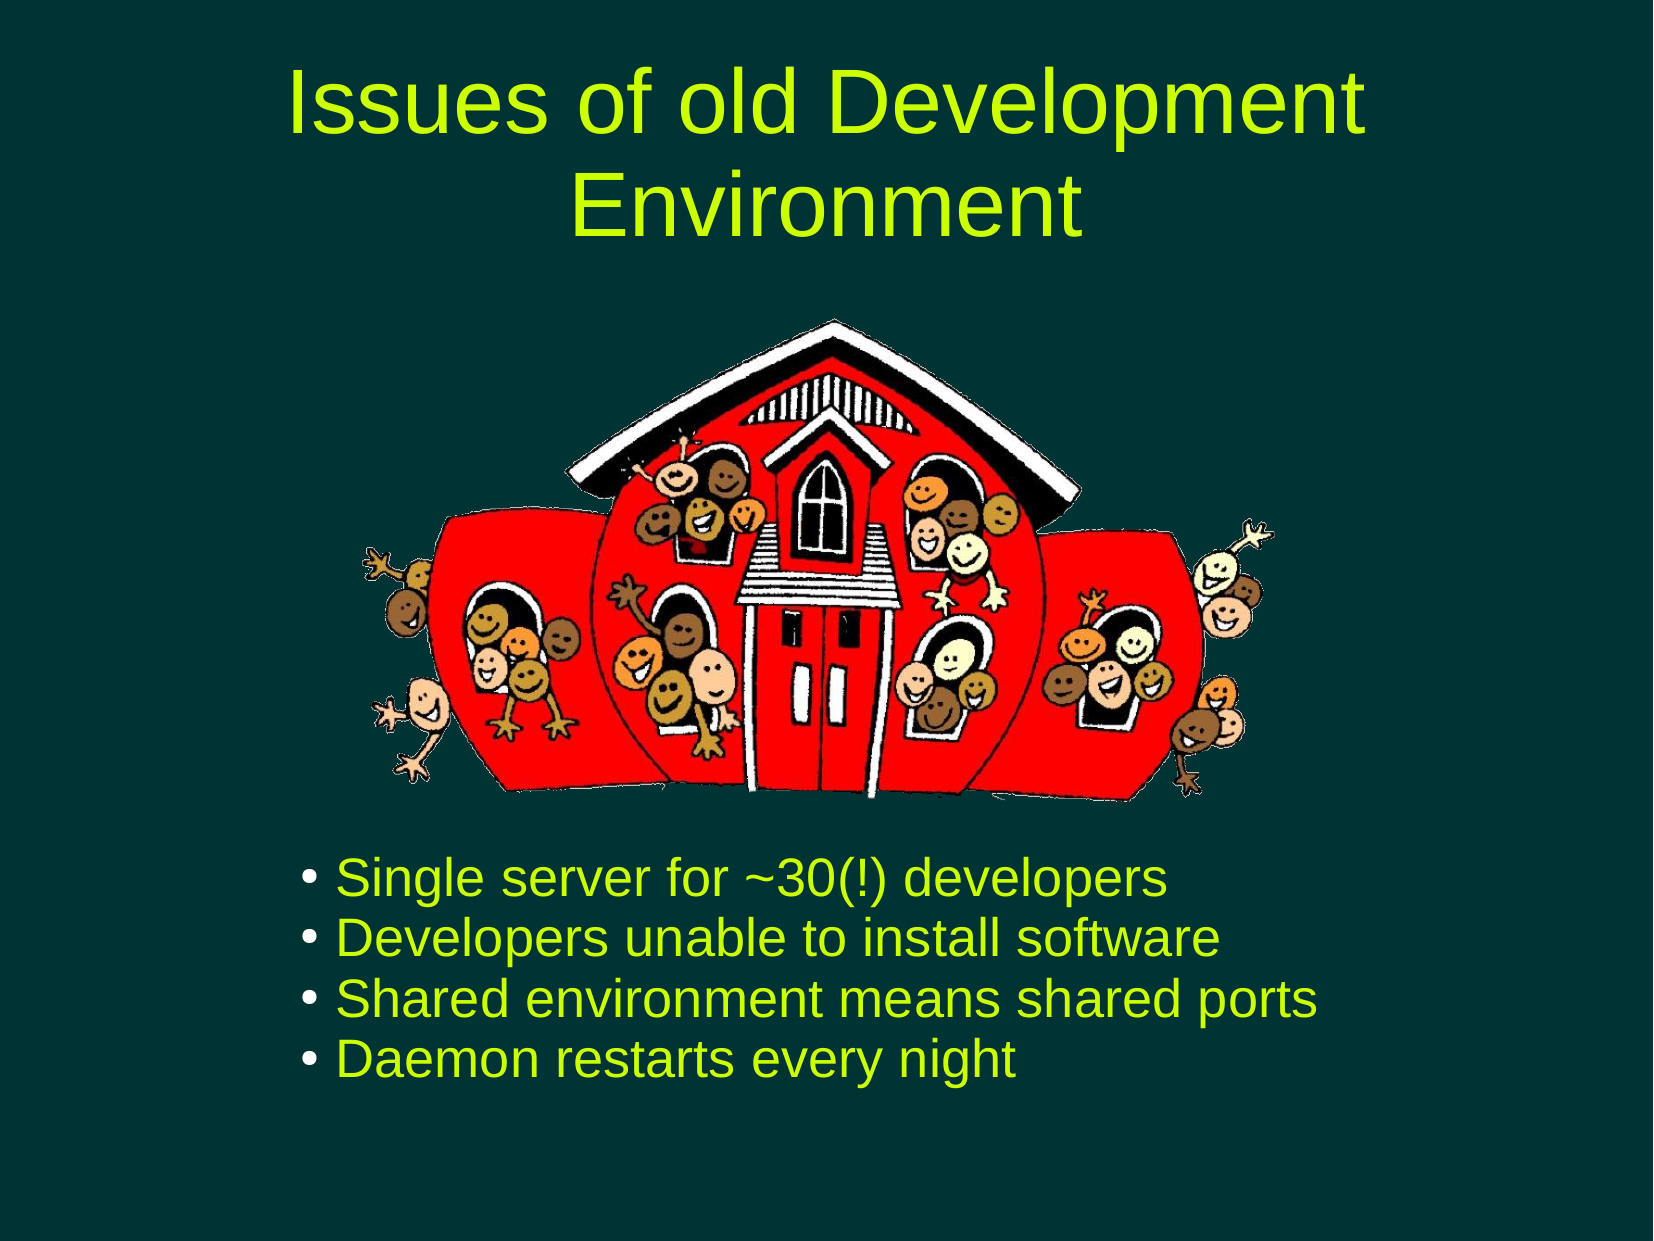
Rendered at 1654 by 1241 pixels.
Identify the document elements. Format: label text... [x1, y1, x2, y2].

picture [346, 299, 1307, 856]
title Issues of old Development Environment [82, 49, 1571, 257]
text_box Single server for ~30(!) developers Developers unable to install software Shared environment means shared ports Daemon restarts every night [285, 840, 1653, 1171]
